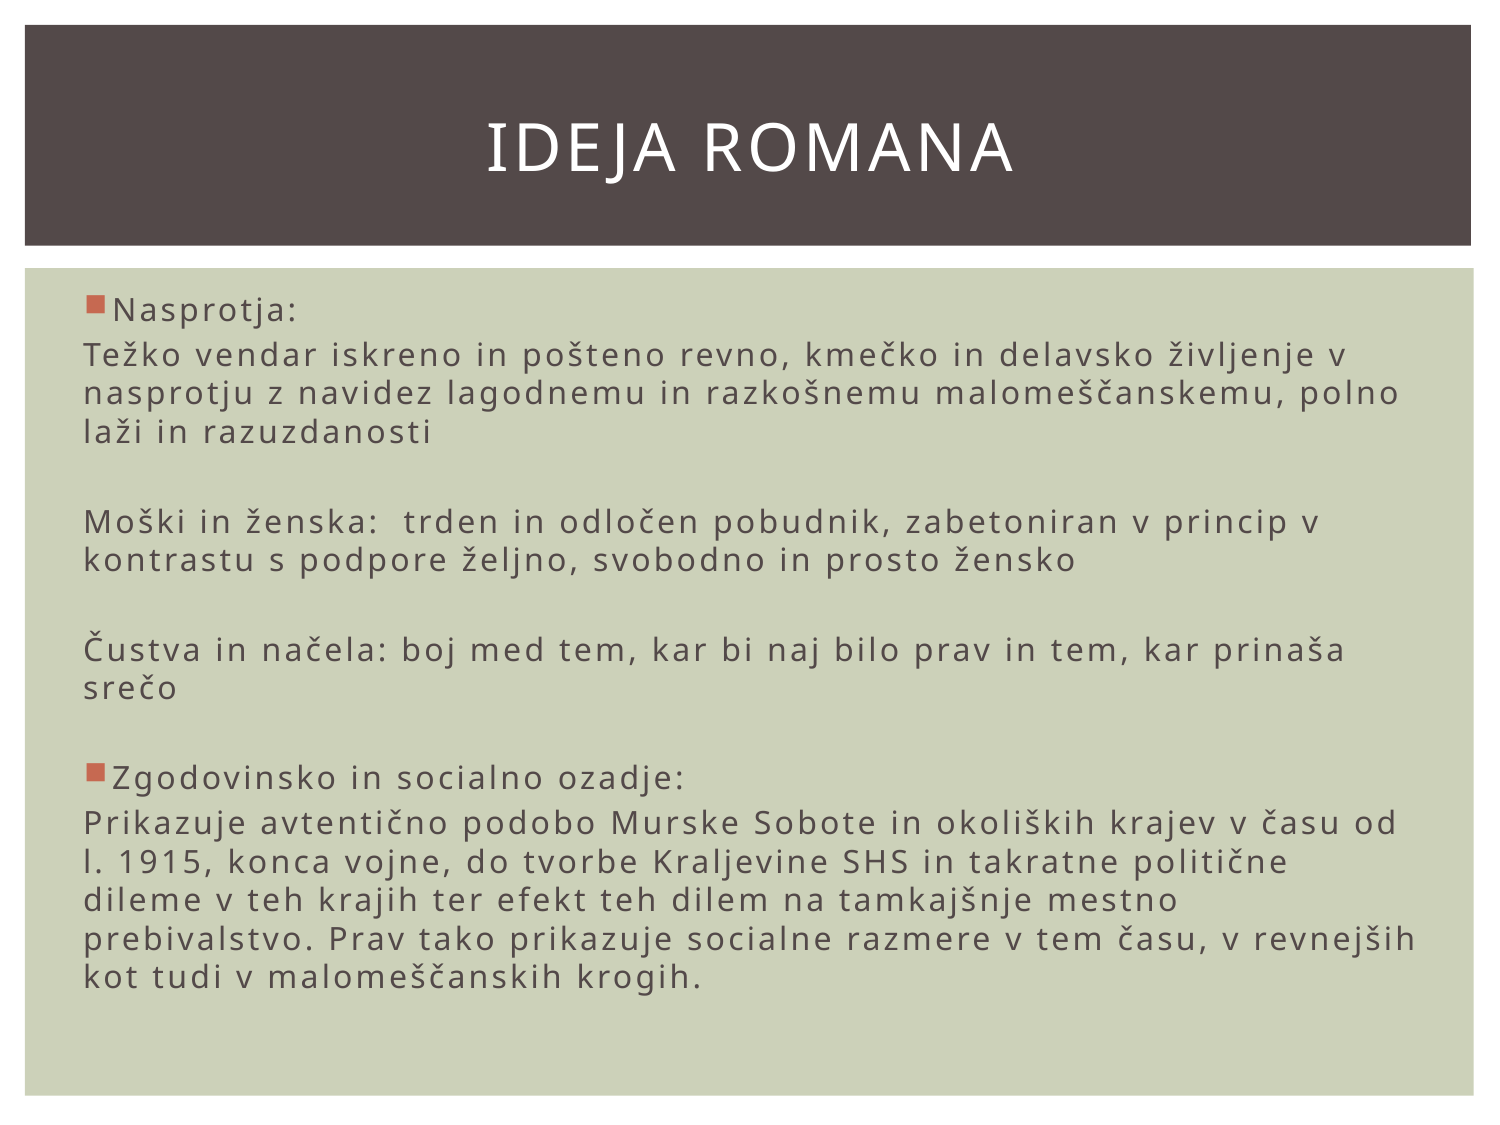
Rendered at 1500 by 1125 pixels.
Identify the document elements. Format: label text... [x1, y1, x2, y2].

title Ideja romana [62, 58, 1438, 232]
list Nasprotja: Težko vendar iskreno in pošteno revno, kmečko in delavsko življenje v nasprotju z navidez lagodnemu in razkošnemu malomeščanskemu, polno laži in razuzdanosti Moški in ženska: trden in odločen pobudnik, zabetoniran v princip v kontrastu s podpore željno, svobodno in prosto žensko Čustva in načela: boj med tem, kar bi naj bilo prav in tem, kar prinaša srečo Zgodovinsko in socialno ozadje: Prikazuje avtentično podobo Murske Sobote in okoliških krajev v času od l. 1915, konca vojne, do tvorbe Kraljevine SHS in takratne politične dileme v teh krajih ter efekt teh dilem na tamkajšnje mestno prebivalstvo. Prav tako prikazuje socialne razmere v tem času, v revnejših kot tudi v malomeščanskih krogih. [62, 282, 1442, 1005]
